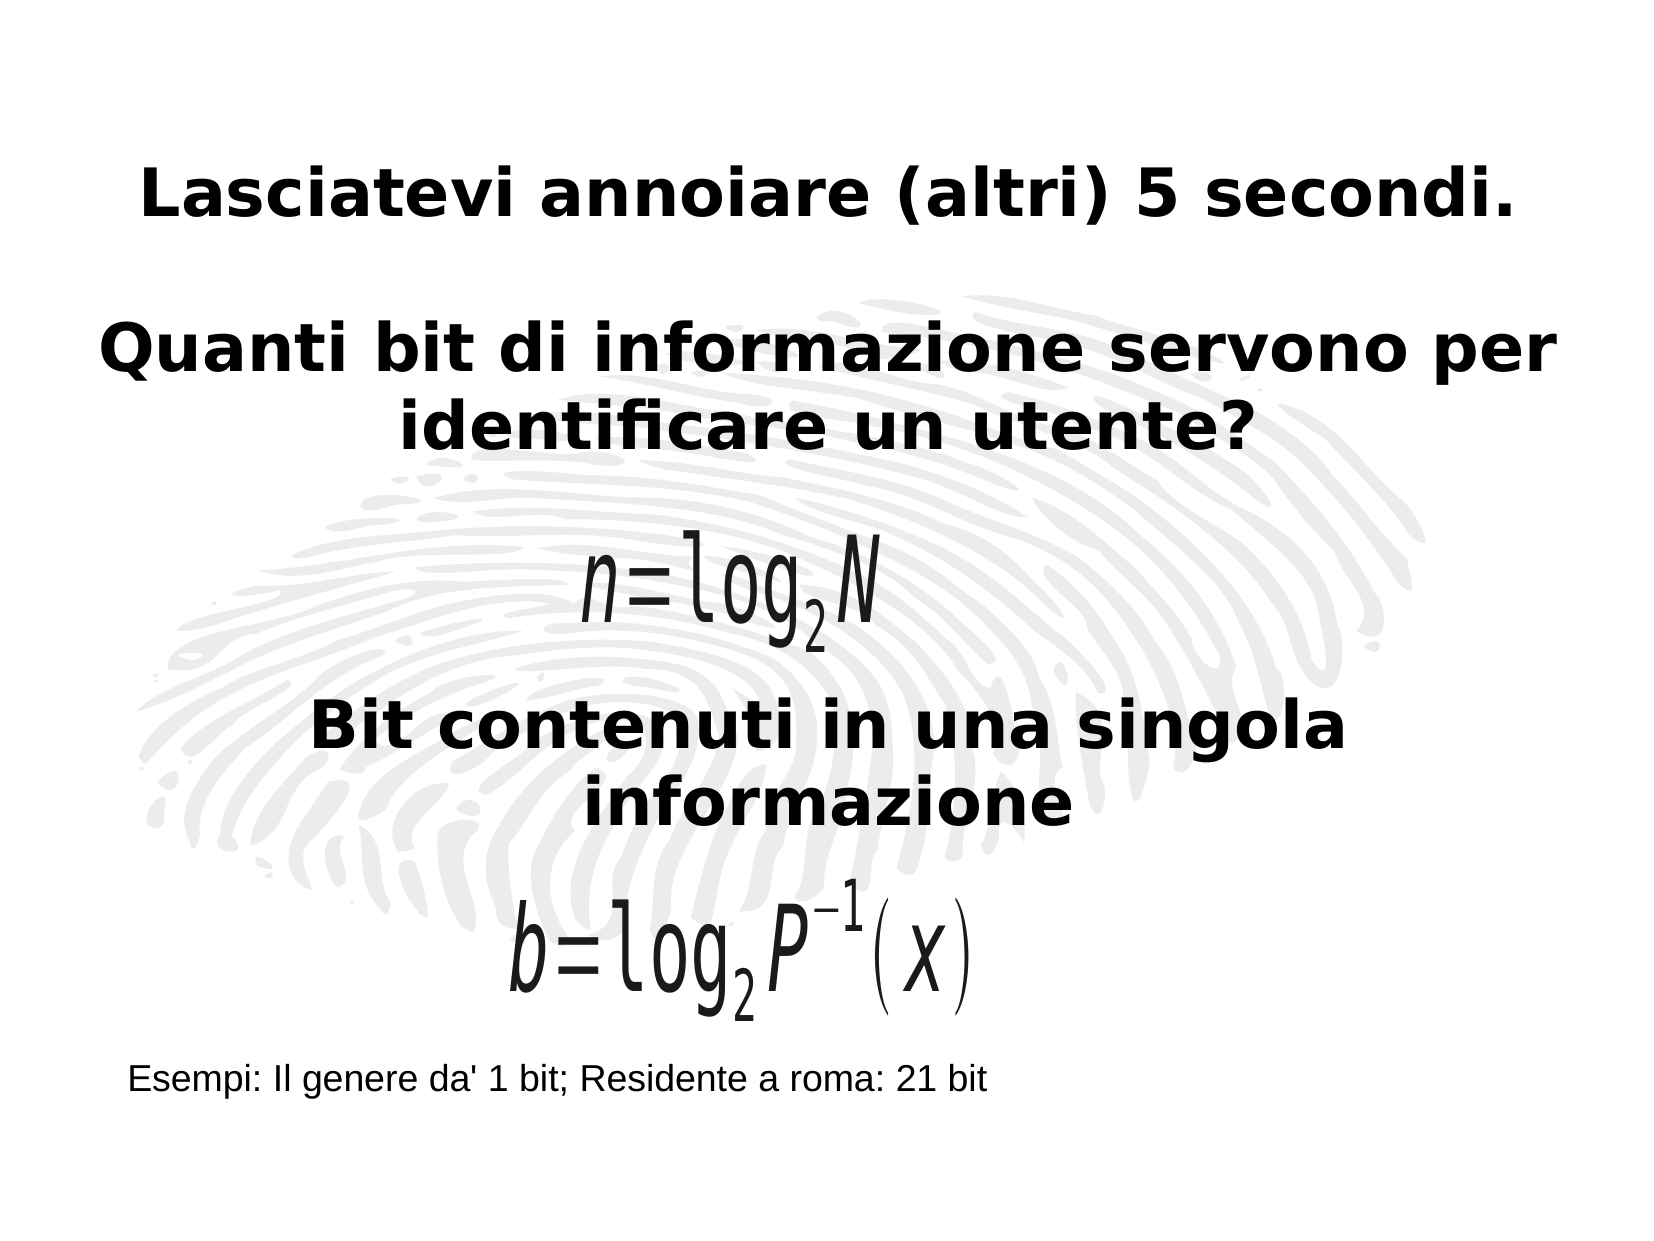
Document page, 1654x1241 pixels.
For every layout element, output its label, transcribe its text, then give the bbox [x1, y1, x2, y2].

subtitle Lasciatevi annoiare (altri) 5 secondi. Quanti bit di informazione servono per identificare un utente? [82, 56, 1576, 563]
text_box Esempi: Il genere da' 1 bit; Residente a roma: 21 bit [112, 1050, 1003, 1107]
chart [562, 509, 897, 641]
chart [491, 887, 989, 1040]
text_box Bit contenuti in una singola informazione [82, 641, 1576, 887]
